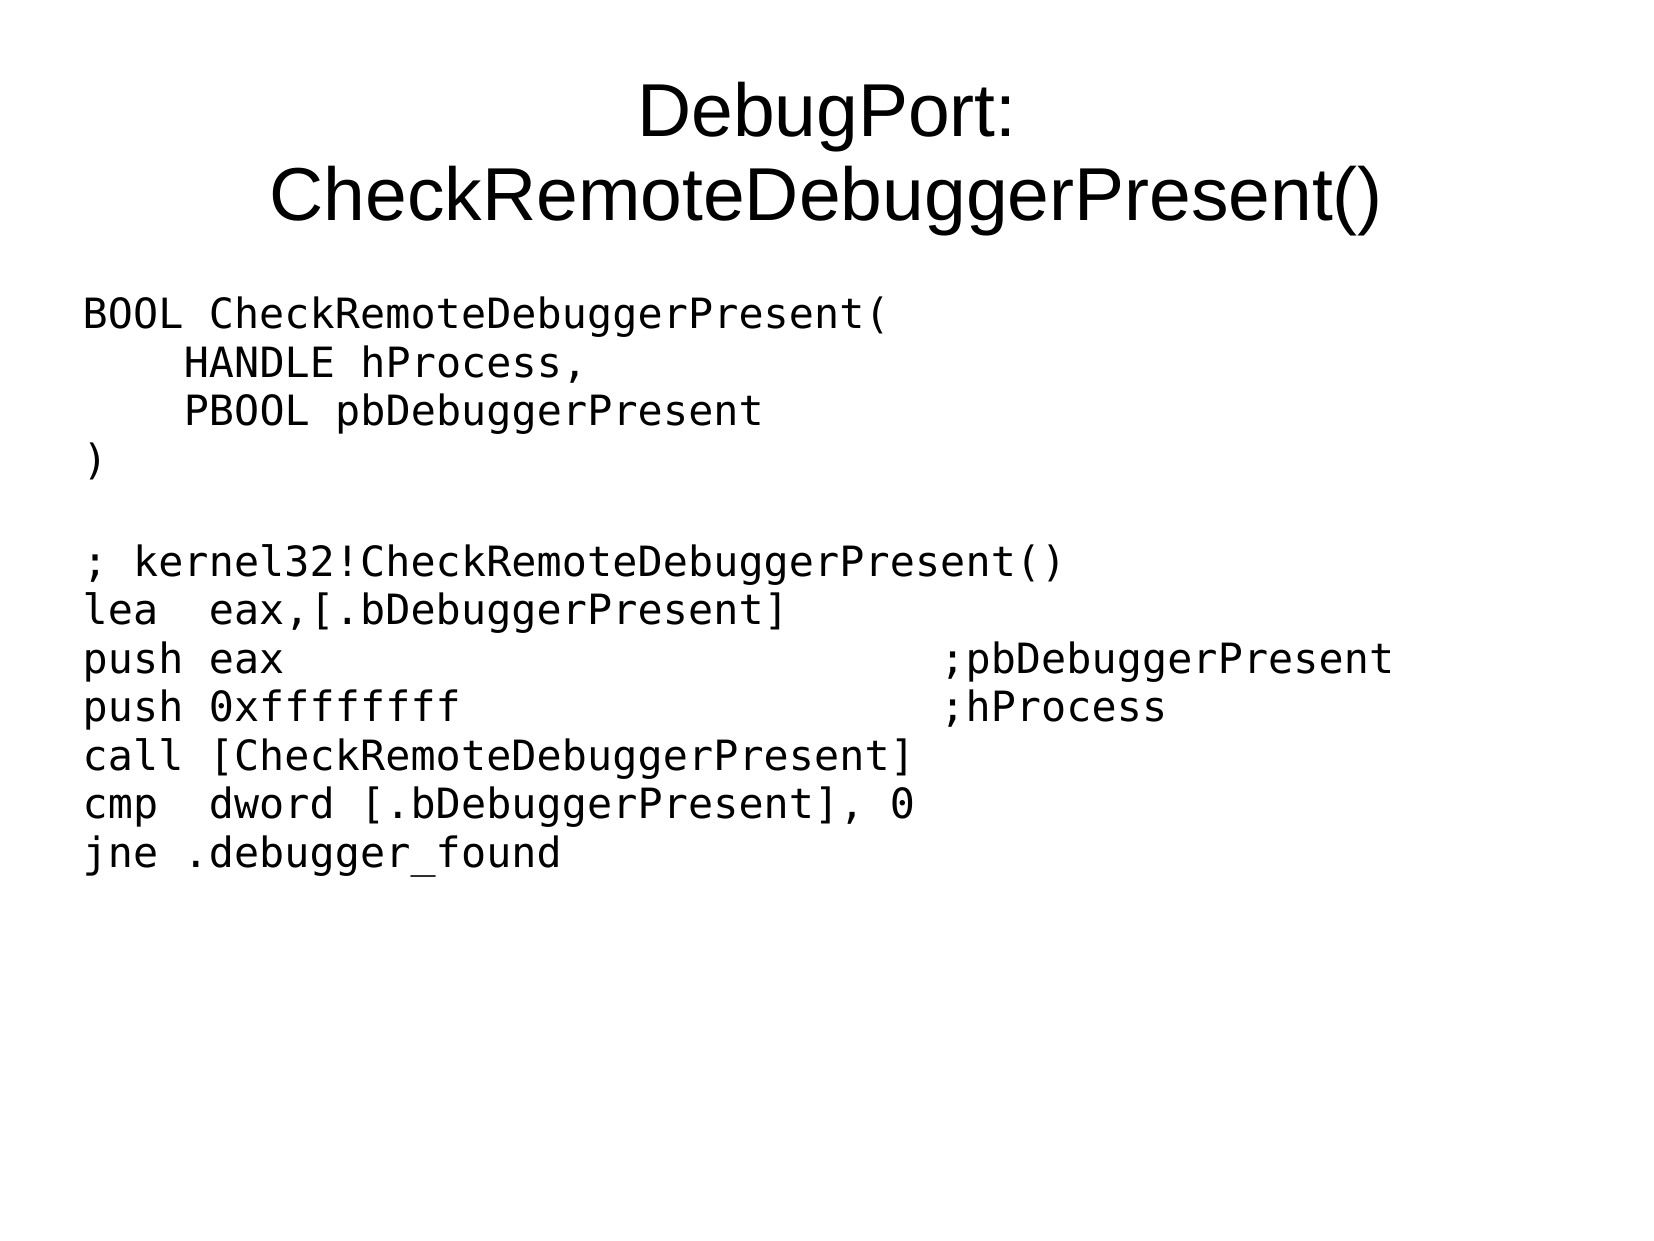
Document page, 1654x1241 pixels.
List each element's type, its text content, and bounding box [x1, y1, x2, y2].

list BOOL CheckRemoteDebuggerPresent( HANDLE hProcess, PBOOL pbDebuggerPresent ) ; kernel32!CheckRemoteDebuggerPresent() lea eax,[.bDebuggerPresent] push eax ;pbDebuggerPresent push 0xffffffff ;hProcess call [CheckRemoteDebuggerPresent] cmp dword [.bDebuggerPresent], 0 jne .debugger_found [82, 290, 1571, 1109]
title DebugPort: CheckRemoteDebuggerPresent() [82, 49, 1571, 257]
